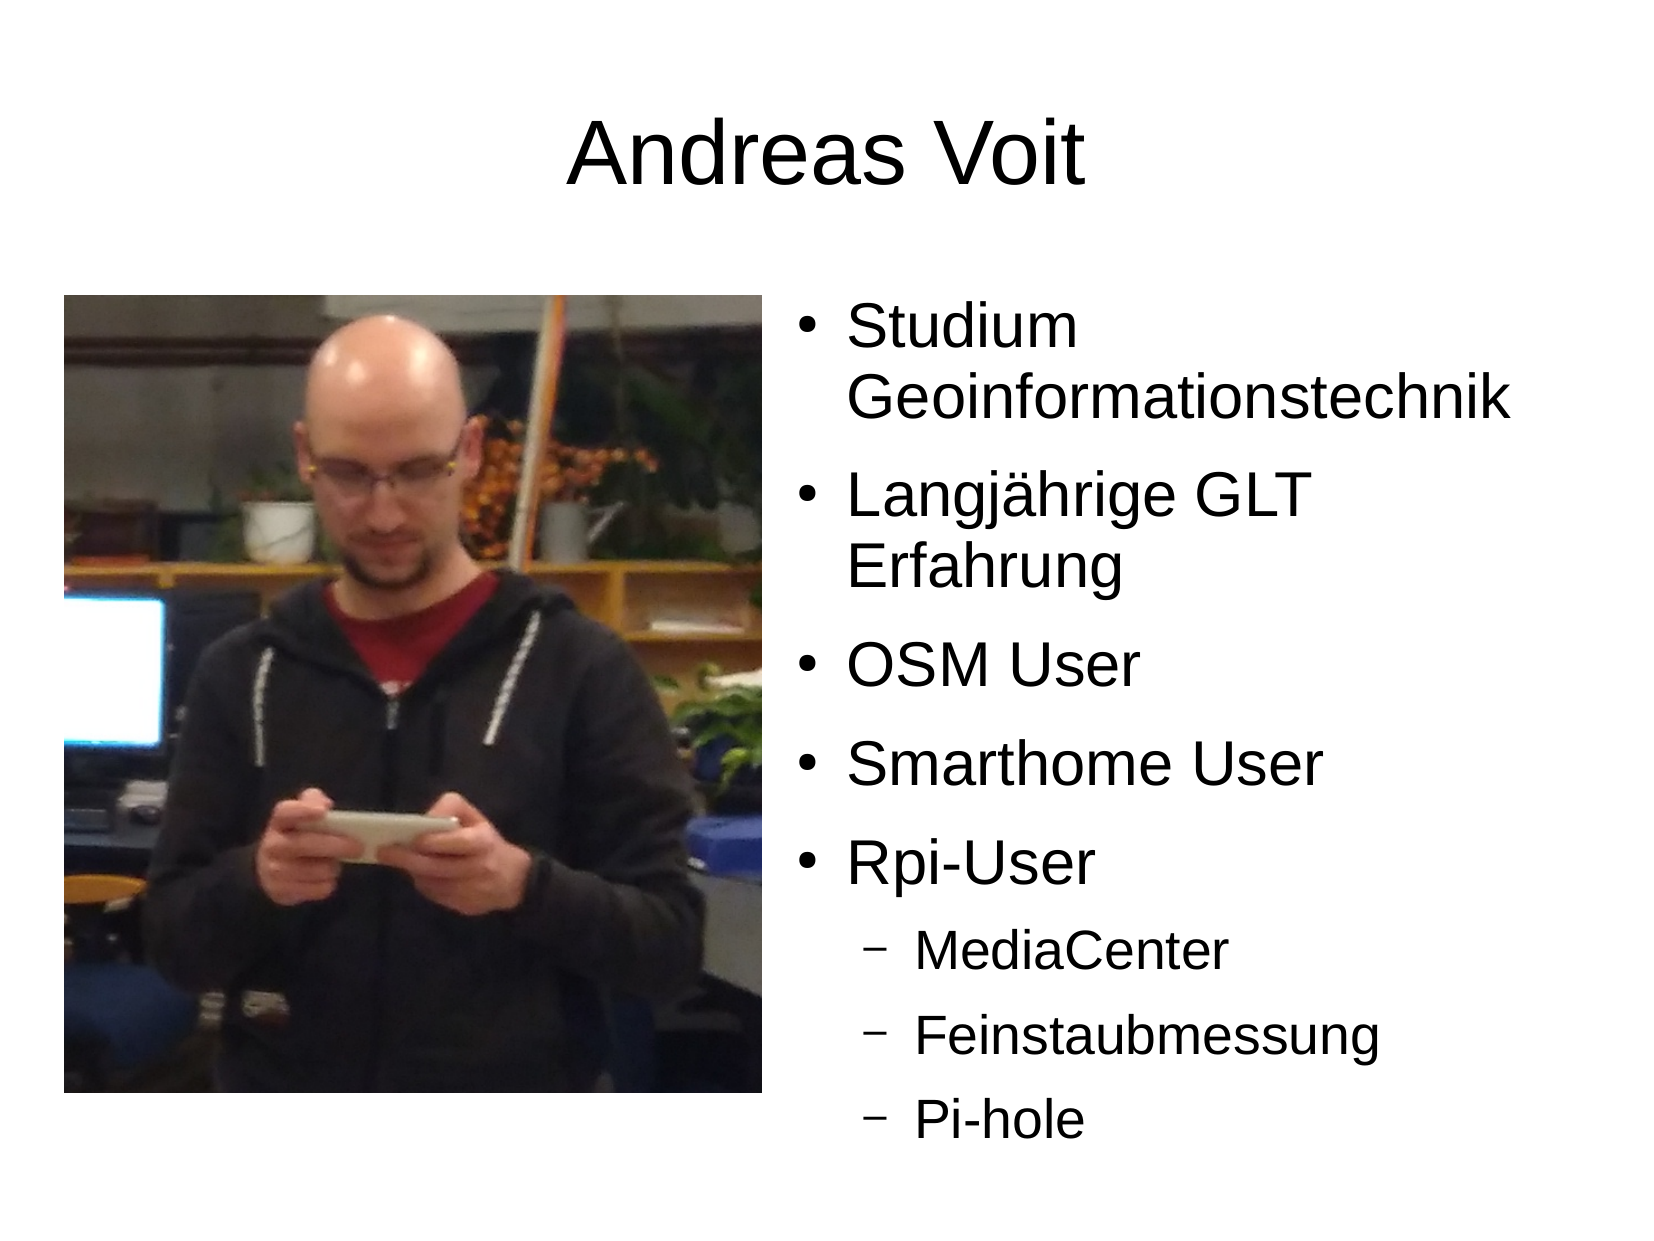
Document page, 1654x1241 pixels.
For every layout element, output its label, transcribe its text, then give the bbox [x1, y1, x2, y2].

picture [64, 295, 762, 1093]
title Andreas Voit [82, 49, 1571, 257]
list Studium Geoinformationstechnik Langjährige GLT Erfahrung OSM User Smarthome User Rpi-User MediaCenter Feinstaubmessung Pi-hole [779, 290, 1572, 1158]
